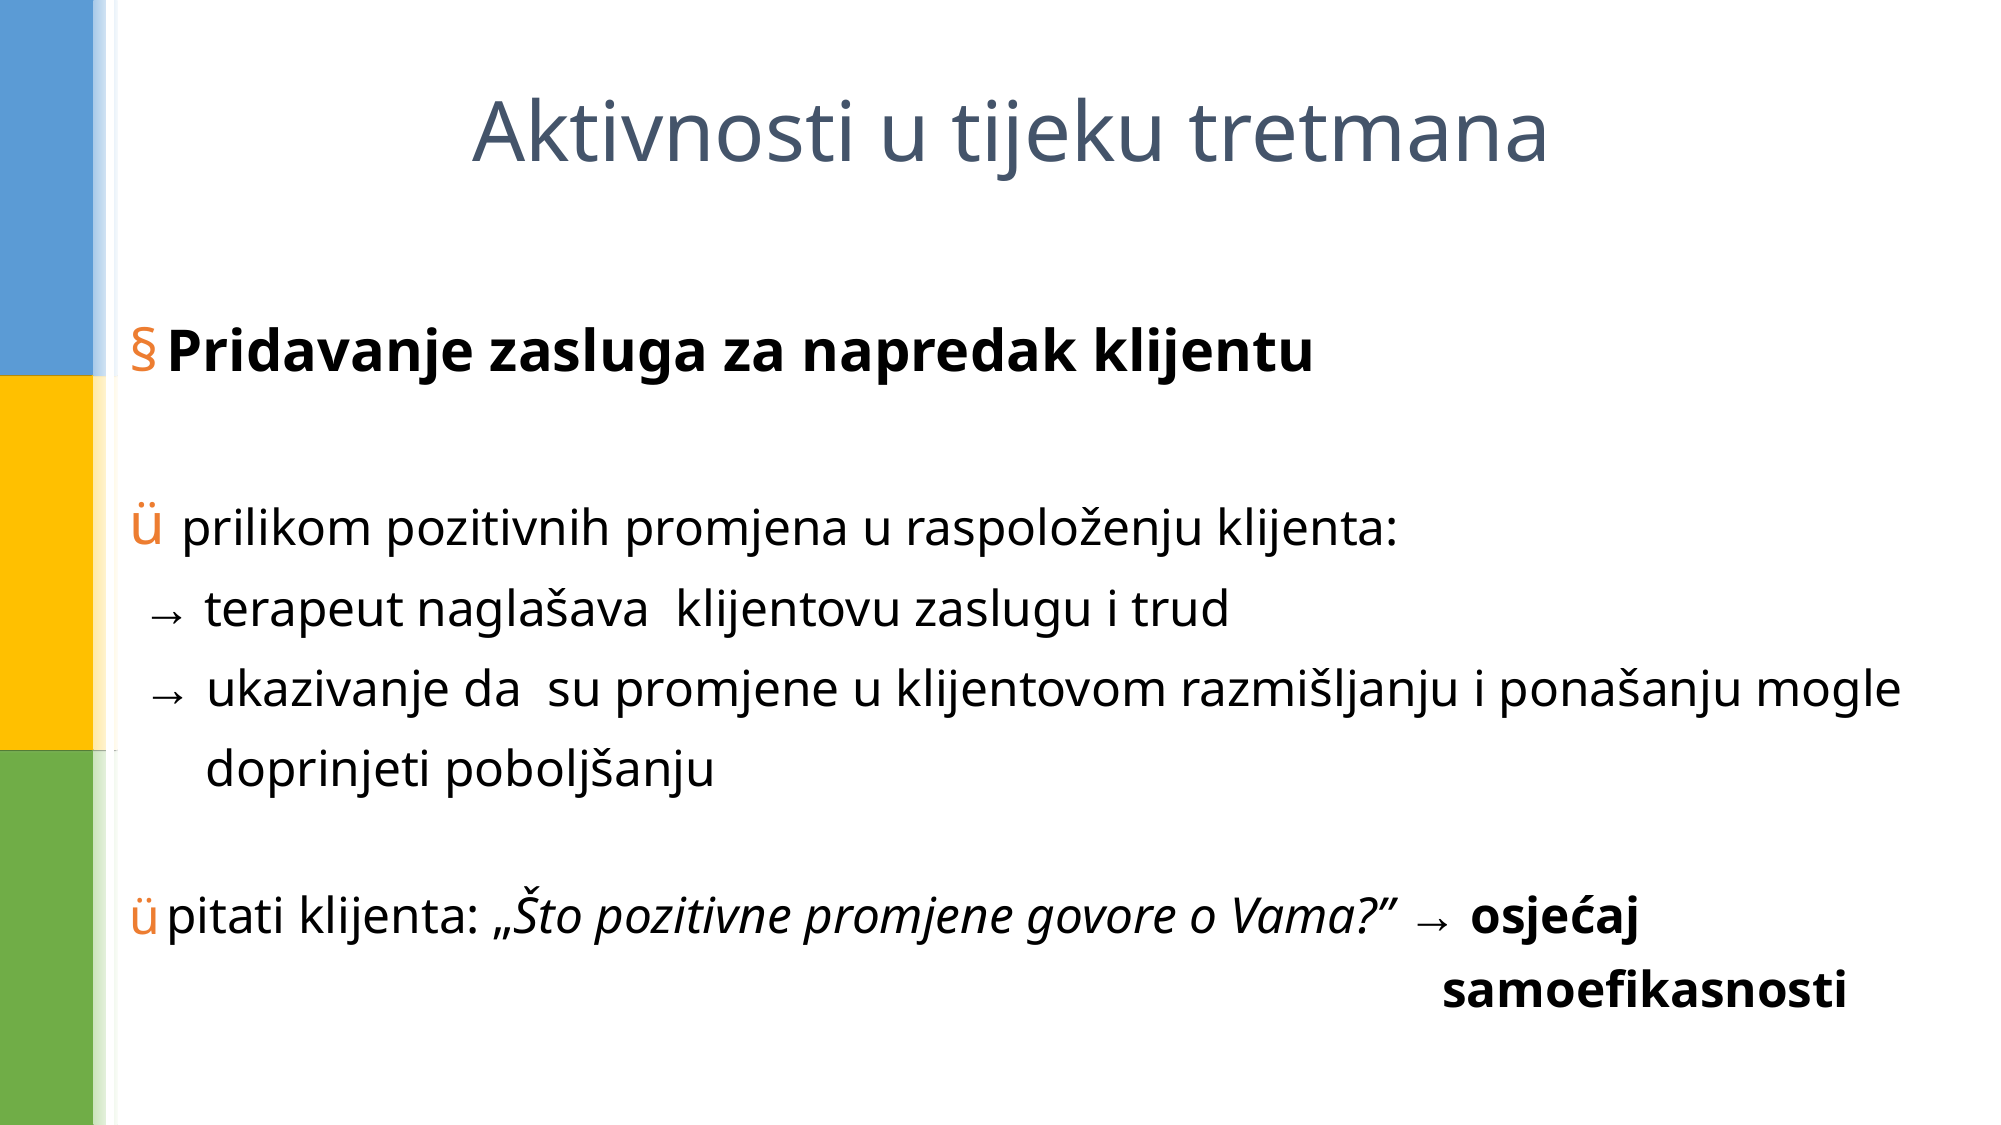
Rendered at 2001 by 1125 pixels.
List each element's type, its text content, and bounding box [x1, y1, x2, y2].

list Pridavanje zasluga za napredak klijentu prilikom pozitivnih promjena u raspoloženju klijenta: → terapeut naglašava klijentovu zaslugu i trud → ukazivanje da su promjene u klijentovom razmišljanju i ponašanju mogle doprinjeti poboljšanju pitati klijenta: „Što pozitivne promjene govore o Vama?” → osjećaj samoefikasnosti [114, 314, 1977, 1029]
title Aktivnosti u tijeku tretmana [149, 19, 1875, 237]
